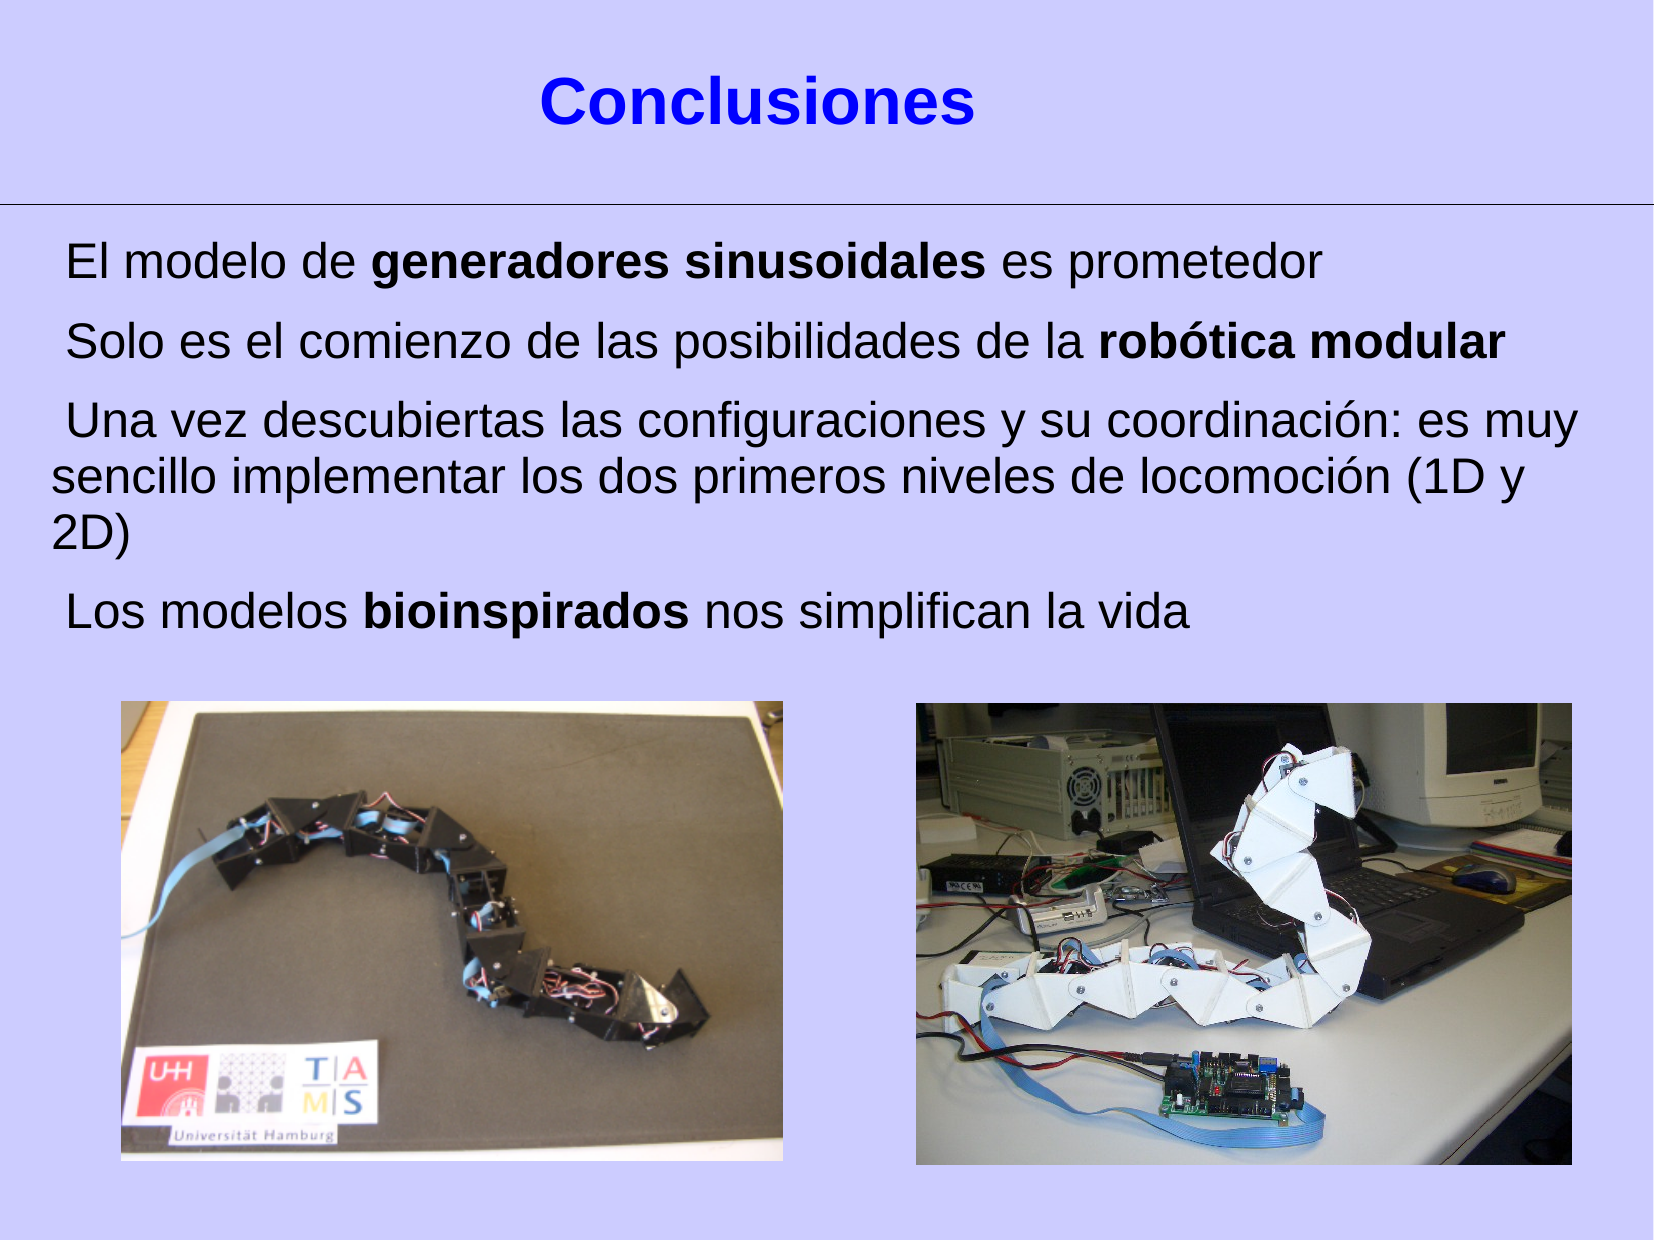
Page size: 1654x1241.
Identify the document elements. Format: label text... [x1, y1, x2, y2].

picture [916, 703, 1572, 1165]
title Conclusiones [120, 0, 1396, 191]
text_box El modelo de generadores sinusoidales es prometedor Solo es el comienzo de las posibilidades de la robótica modular Una vez descubiertas las configuraciones y su coordinación: es muy sencillo implementar los dos primeros niveles de locomoción (1D y 2D) Los modelos bioinspirados nos simplifican la vida [51, 233, 1618, 584]
picture [121, 701, 783, 1161]
